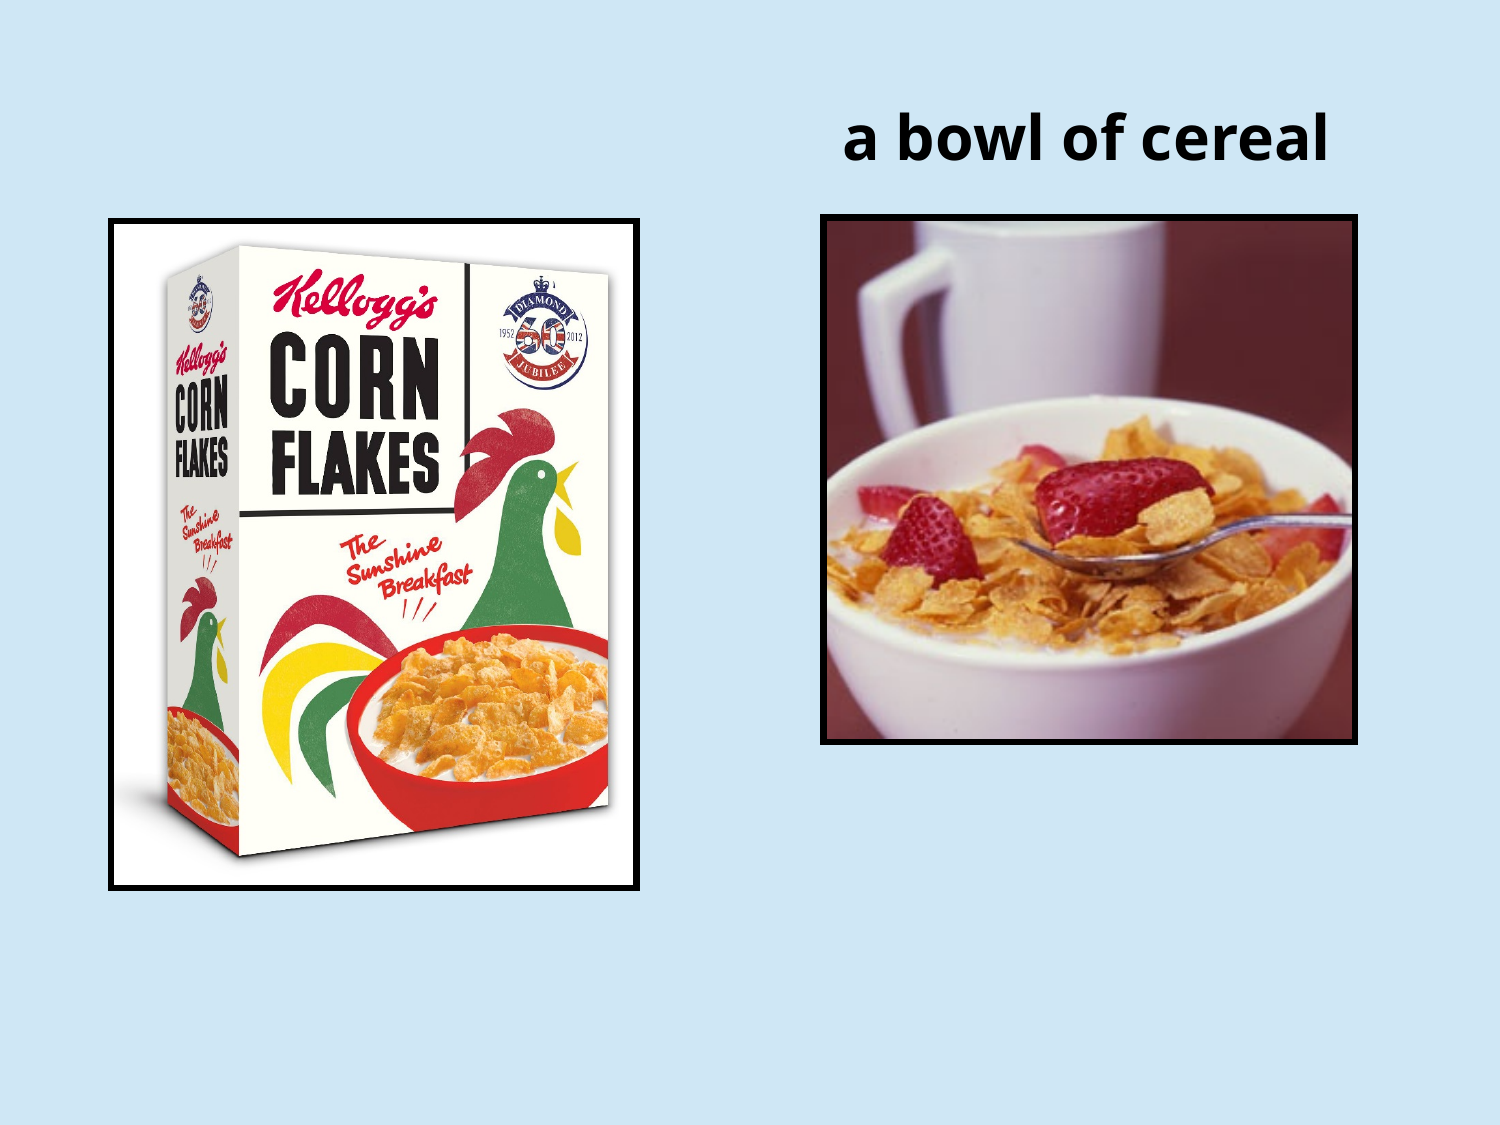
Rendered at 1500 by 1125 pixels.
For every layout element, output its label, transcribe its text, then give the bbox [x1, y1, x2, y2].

picture [826, 220, 1353, 739]
picture [114, 224, 634, 885]
text_box a bowl of cereal [720, 15, 1453, 181]
